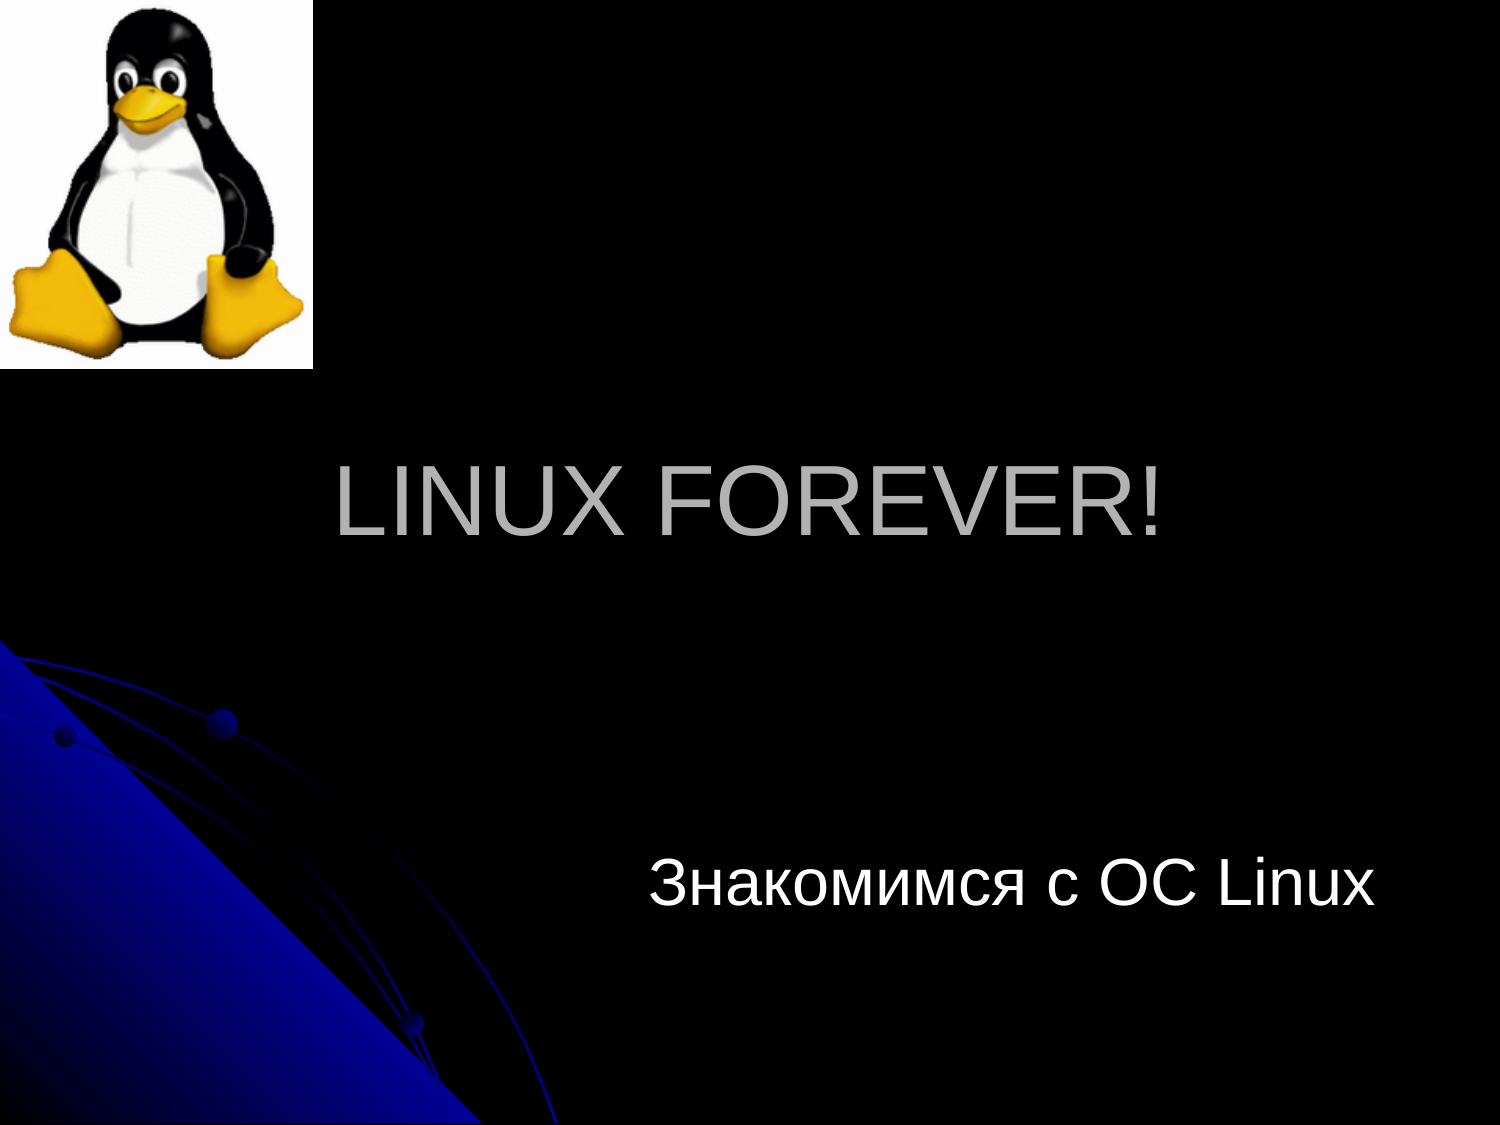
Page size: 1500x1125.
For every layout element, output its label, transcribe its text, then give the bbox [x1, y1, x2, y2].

title LINUX FOREVER! [112, 373, 1388, 629]
subtitle Знакомимся с ОС Linux [450, 837, 1500, 1125]
picture [0, 0, 313, 369]
